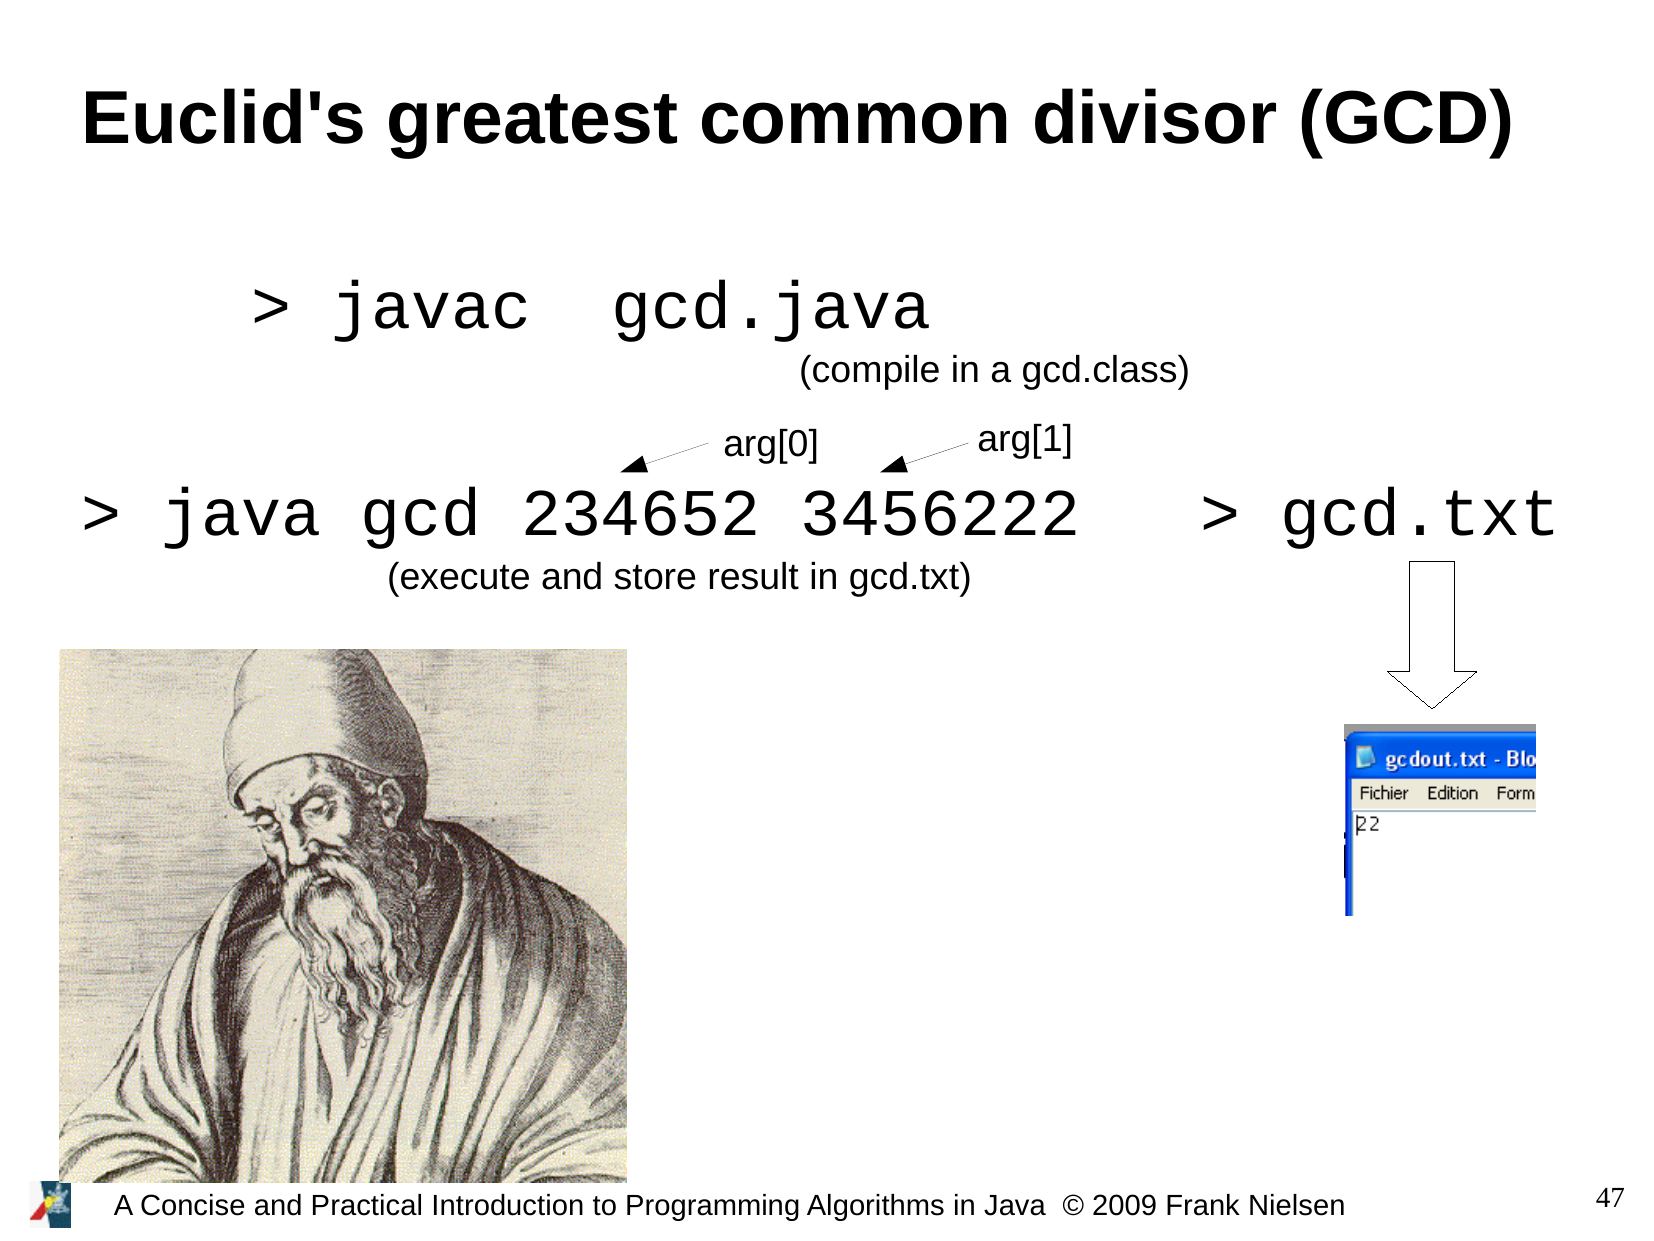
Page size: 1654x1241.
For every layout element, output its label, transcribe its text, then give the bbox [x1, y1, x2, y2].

text_box arg[0] [708, 415, 835, 473]
text_box > javac gcd.java (compile in a gcd.class) [236, 265, 1274, 399]
picture [1344, 724, 1536, 916]
text_box Euclid's greatest common divisor (GCD) [67, 68, 1595, 266]
text_box [1387, 561, 1477, 709]
text_box > java gcd 234652 3456222 > gcd.txt (execute and store result in gcd.txt) [66, 472, 1654, 605]
picture [29, 649, 627, 1228]
text_box arg[1] [962, 409, 1089, 467]
